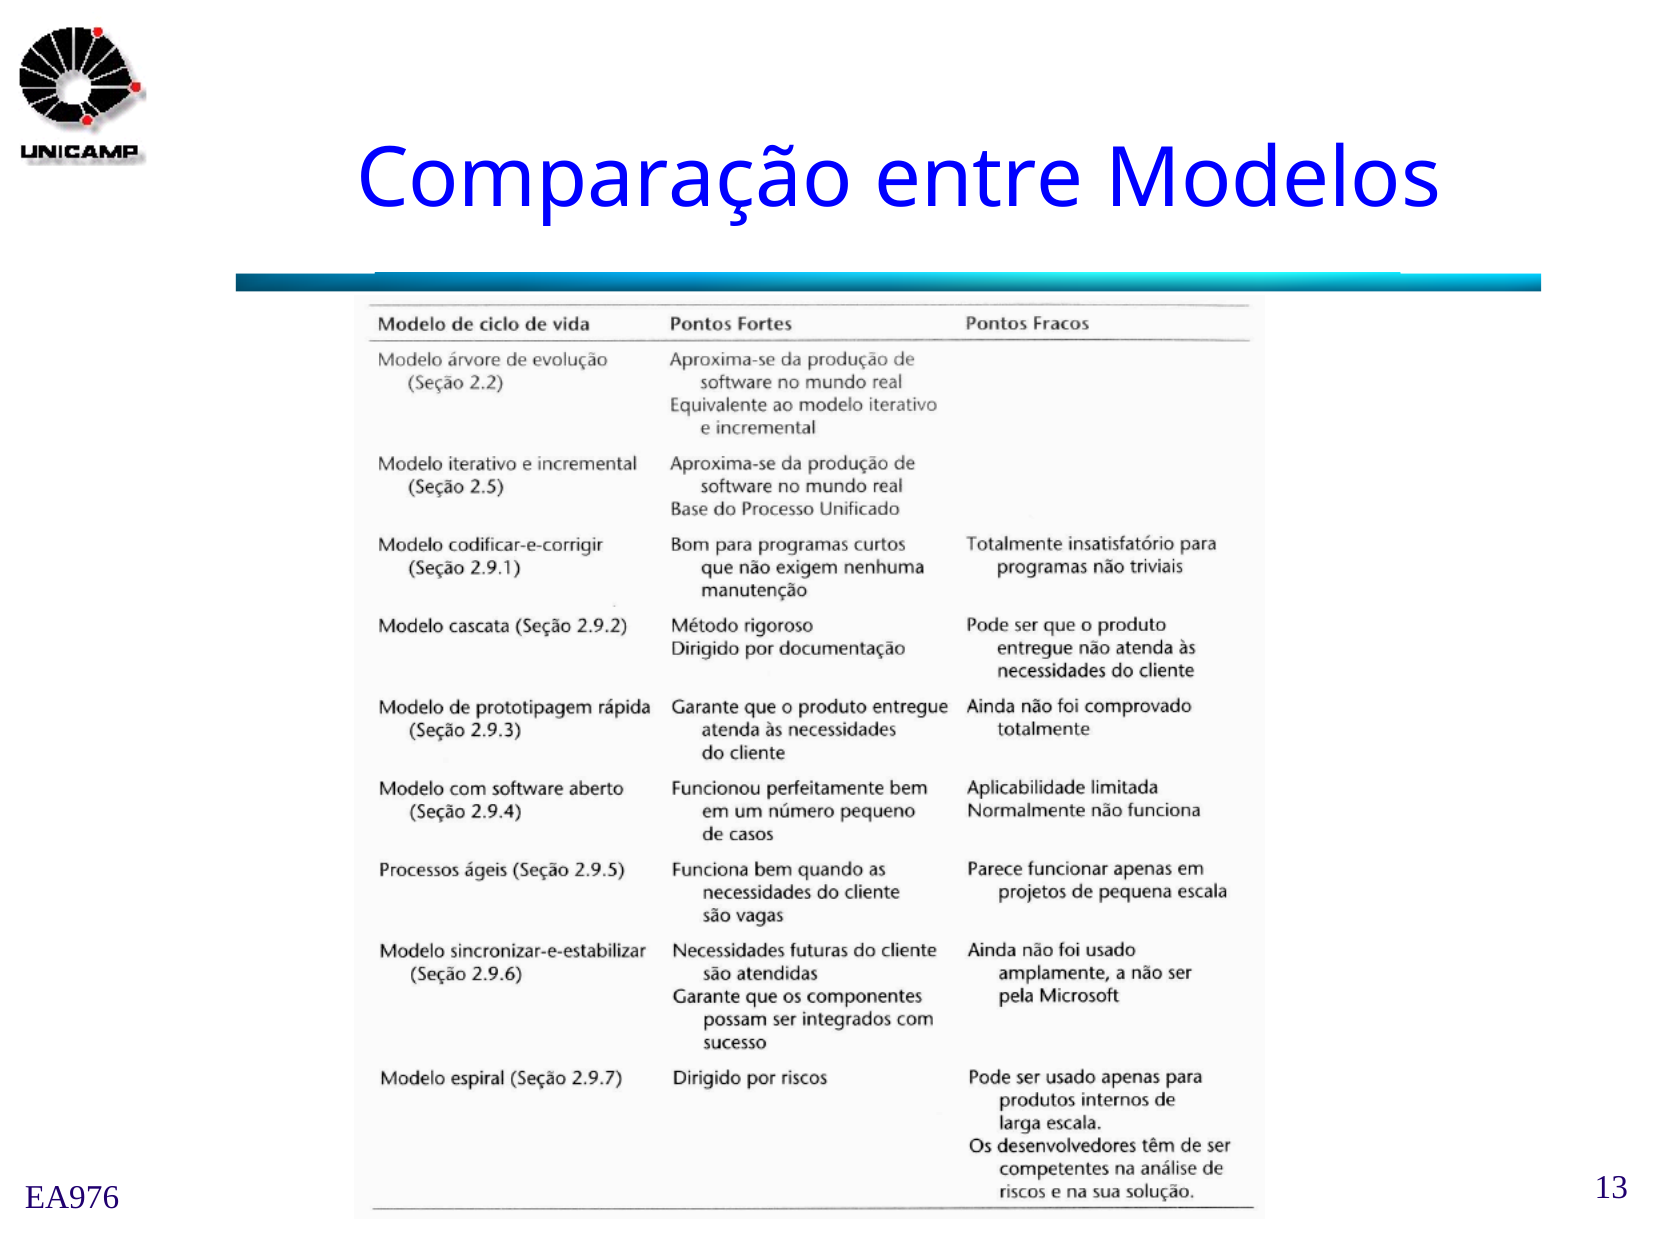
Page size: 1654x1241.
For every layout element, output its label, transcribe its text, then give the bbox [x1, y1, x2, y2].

title Comparação entre Modelos [264, 21, 1534, 229]
picture [125, 272, 1654, 1219]
